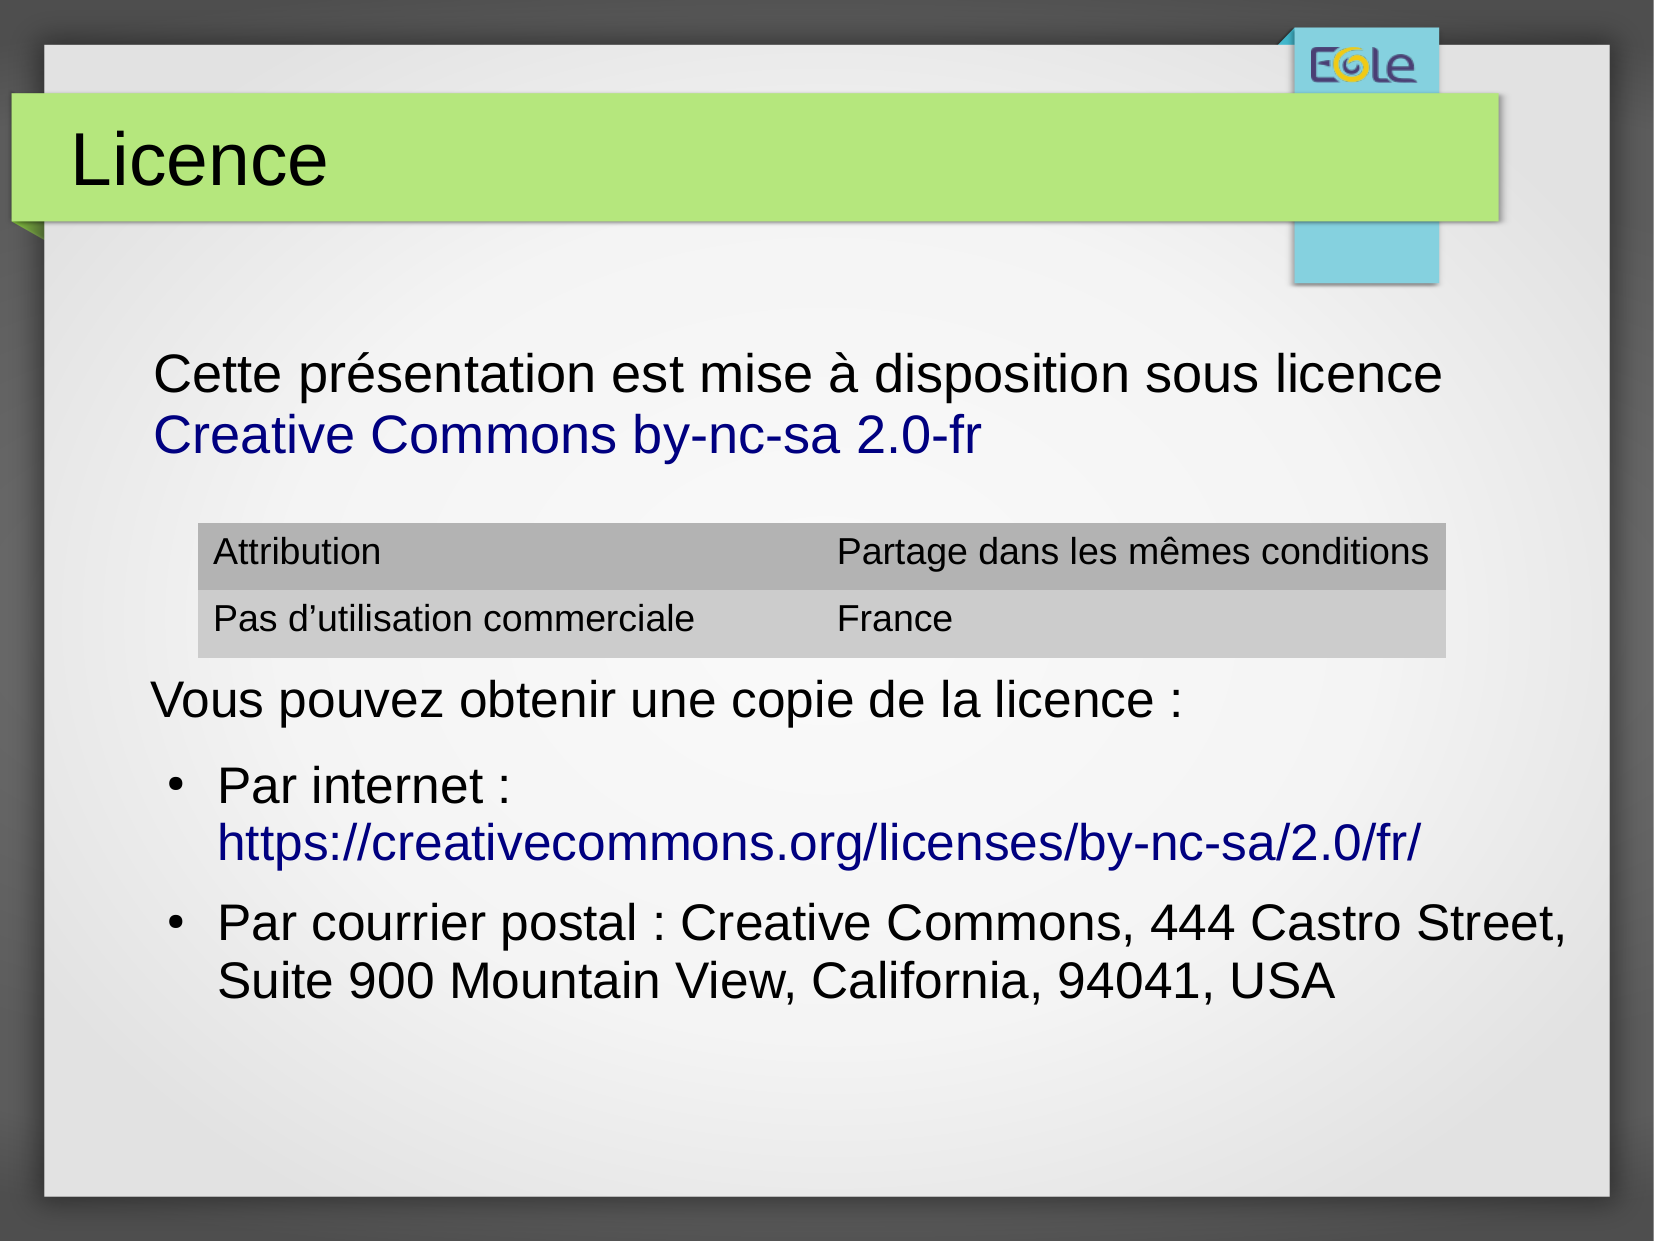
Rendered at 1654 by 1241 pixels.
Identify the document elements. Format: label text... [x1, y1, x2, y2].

list Cette présentation est mise à disposition sous licence Creative Commons by-nc-sa 2.0-fr [82, 343, 1538, 670]
table_cell France [822, 590, 1446, 658]
table_header Partage dans les mêmes conditions [822, 523, 1446, 590]
picture [0, 0, 1654, 1241]
table_header Attribution [198, 523, 822, 590]
text_box [1311, 47, 1418, 83]
title Licence [70, 106, 1229, 213]
list Vous pouvez obtenir une copie de la licence : Par internet : https://creativecommons.org/licenses/by-nc-sa/2.0/fr/ Par courrier postal : Creative Commons, 444 Castro Street, Suite 900 Mountain View, California, 94041, USA [82, 670, 1571, 1015]
table_cell Pas d’utilisation commerciale [198, 590, 822, 658]
